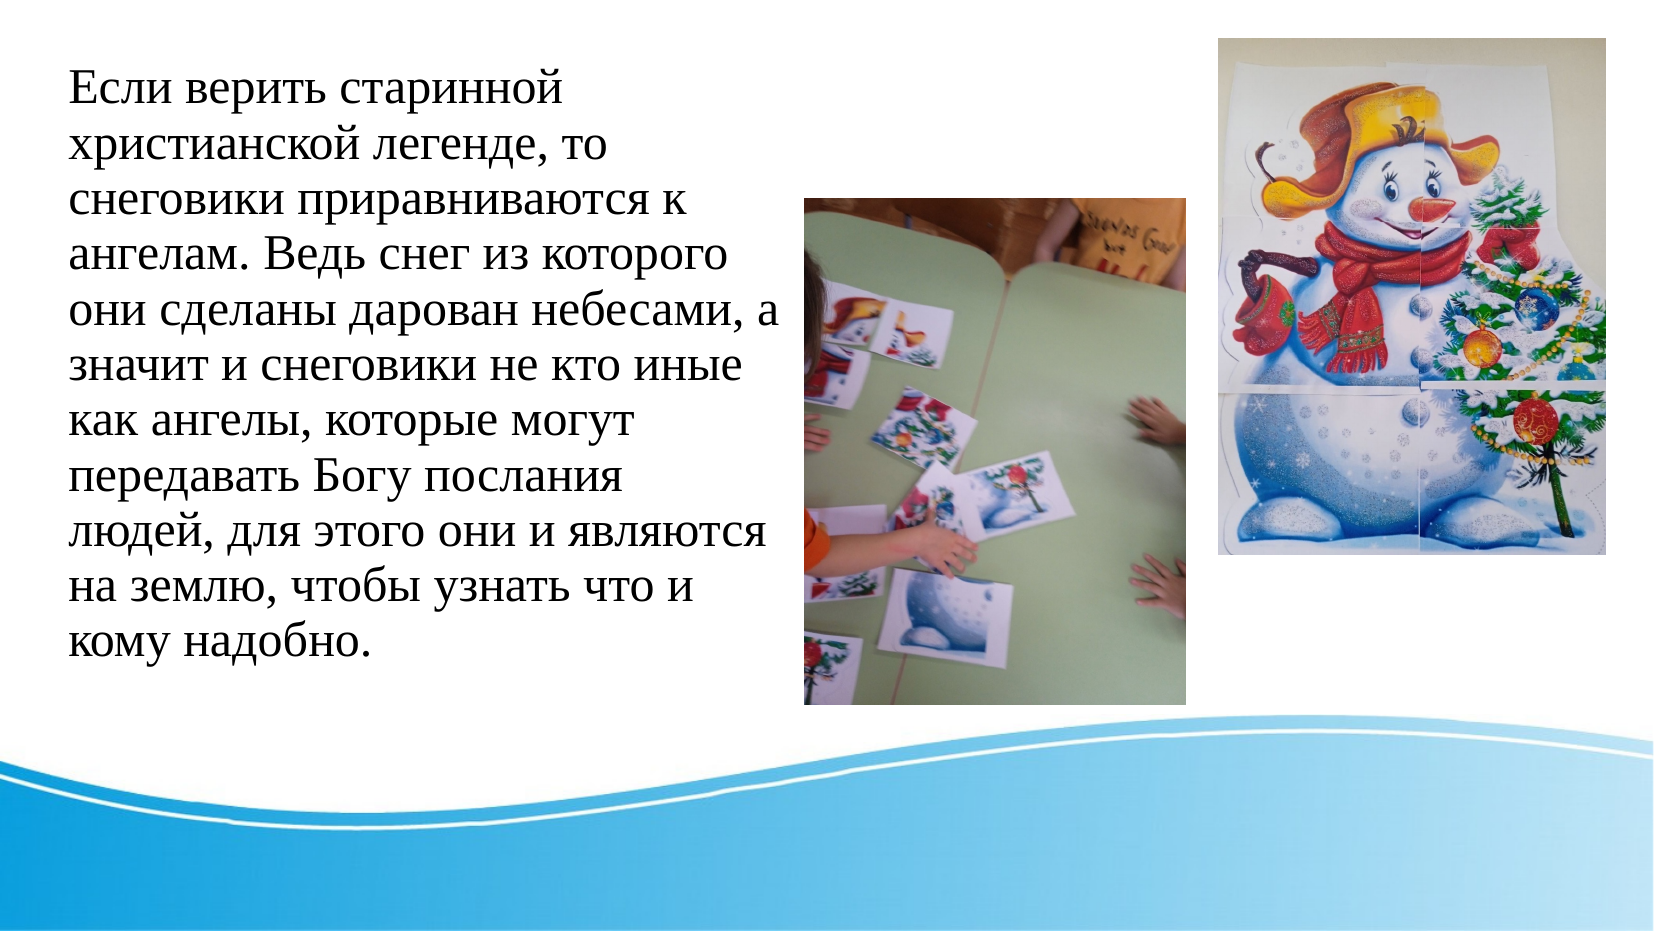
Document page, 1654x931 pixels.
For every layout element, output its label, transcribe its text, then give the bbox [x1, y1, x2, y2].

picture [1218, 38, 1606, 556]
picture [0, 714, 1654, 931]
picture [804, 198, 1186, 706]
text_box Если верить старинной христианской легенде, то снеговики приравниваются к ангелам. Ведь снег из которого они сделаны дарован небесами, а значит и снеговики не кто иные как ангелы, которые могут передавать Богу послания людей, для этого они и являются на землю, чтобы узнать что и кому надобно. [53, 52, 796, 676]
